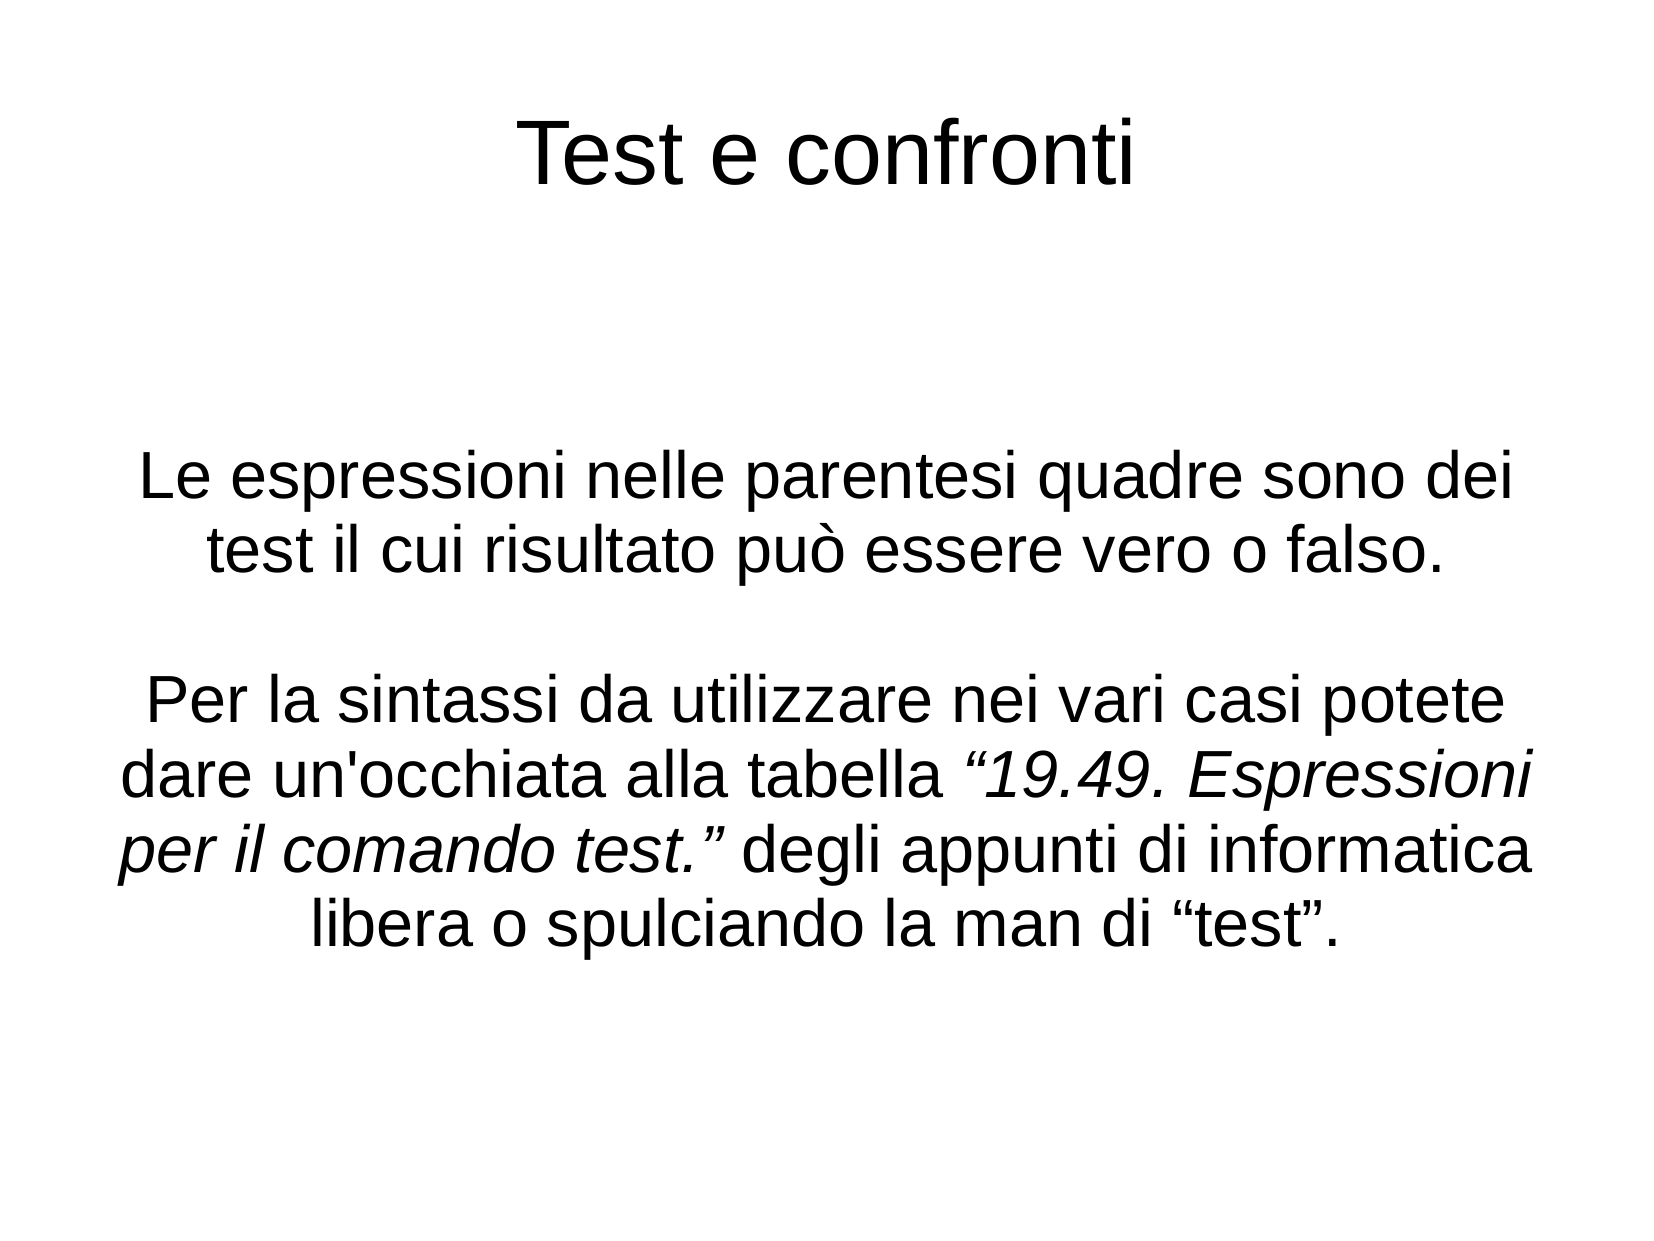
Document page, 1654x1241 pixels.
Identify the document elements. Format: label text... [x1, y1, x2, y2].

title Test e confronti [82, 56, 1571, 250]
subtitle Le espressioni nelle parentesi quadre sono dei test il cui risultato può essere vero o falso. Per la sintassi da utilizzare nei vari casi potete dare un'occhiata alla tabella “19.49. Espressioni per il comando test.” degli appunti di informatica libera o spulciando la man di “test”. [82, 297, 1571, 1102]
